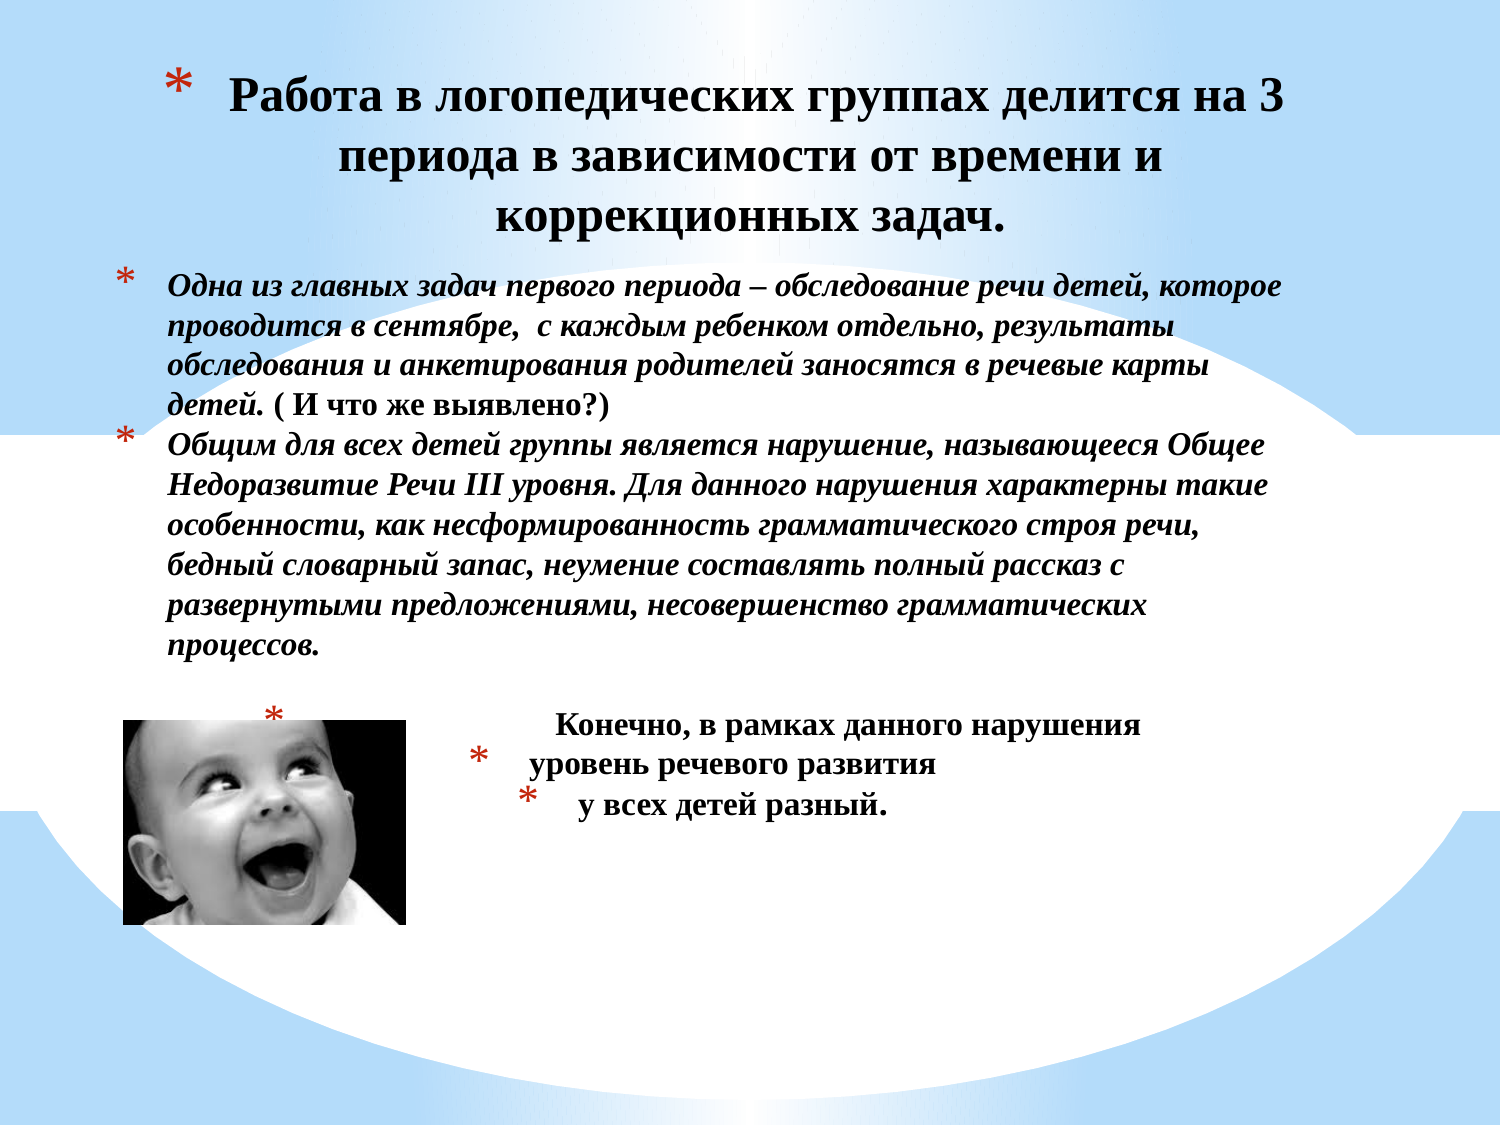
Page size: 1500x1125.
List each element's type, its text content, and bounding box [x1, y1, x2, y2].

subtitle Одна из главных задач первого периода – обследование речи детей, которое проводится в сентябре, с каждым ребенком отдельно, результаты обследования и анкетирования родителей заносятся в речевые карты детей. ( И что же выявлено?) Общим для всех детей группы является нарушение, называющееся Общее Недоразвитие Речи III уровня. Для данного нарушения характерны такие особенности, как несформированность грамматического строя речи, бедный словарный запас, неумение составлять полный рассказ с развернутыми предложениями, несовершенство грамматических процессов. Конечно, в рамках данного нарушения уровень речевого развития у всех детей разный. [100, 255, 1306, 974]
picture [123, 720, 406, 925]
title Работа в логопедических группах делится на 3 периода в зависимости от времени и коррекционных задач. [135, 54, 1313, 256]
